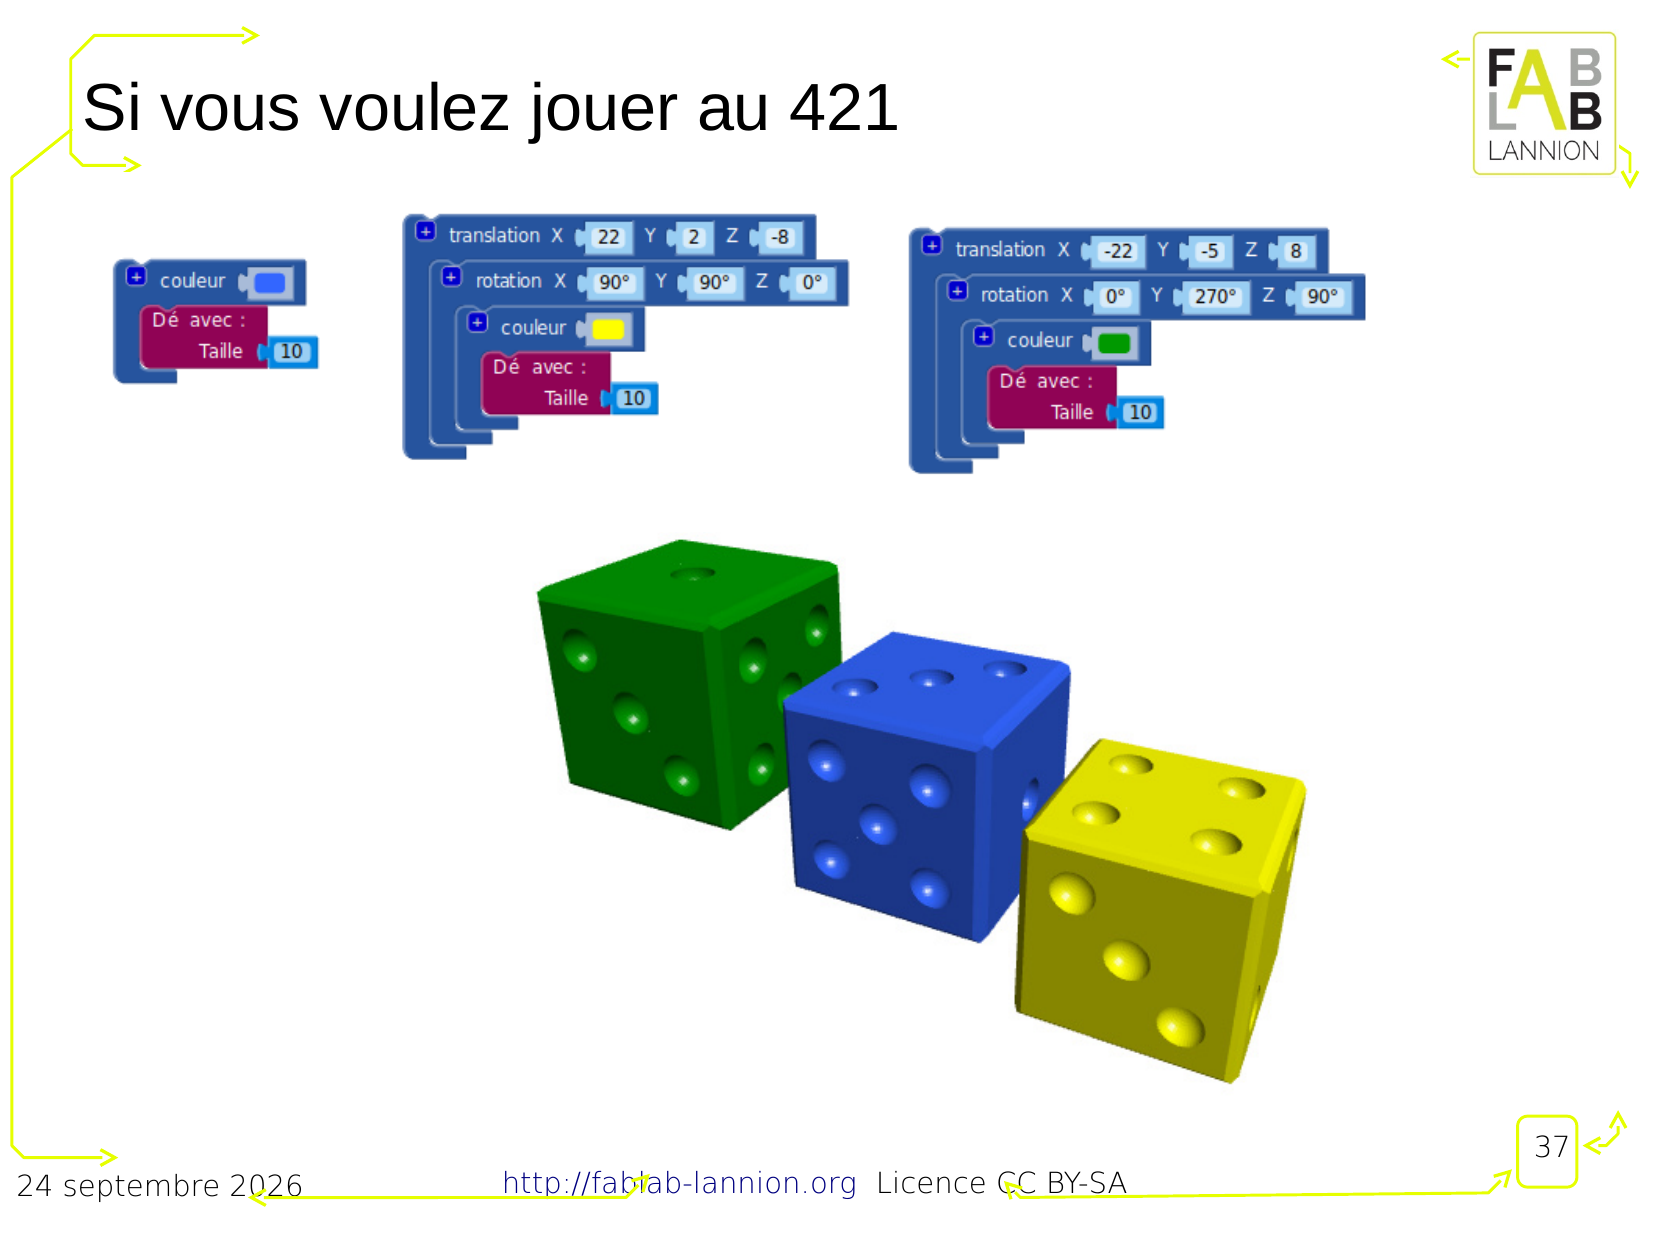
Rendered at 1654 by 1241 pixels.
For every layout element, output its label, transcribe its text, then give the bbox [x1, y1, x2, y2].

picture [1470, 29, 1619, 178]
title Si vous voulez jouer au 421 [82, 49, 1441, 166]
picture [82, 172, 1406, 1139]
